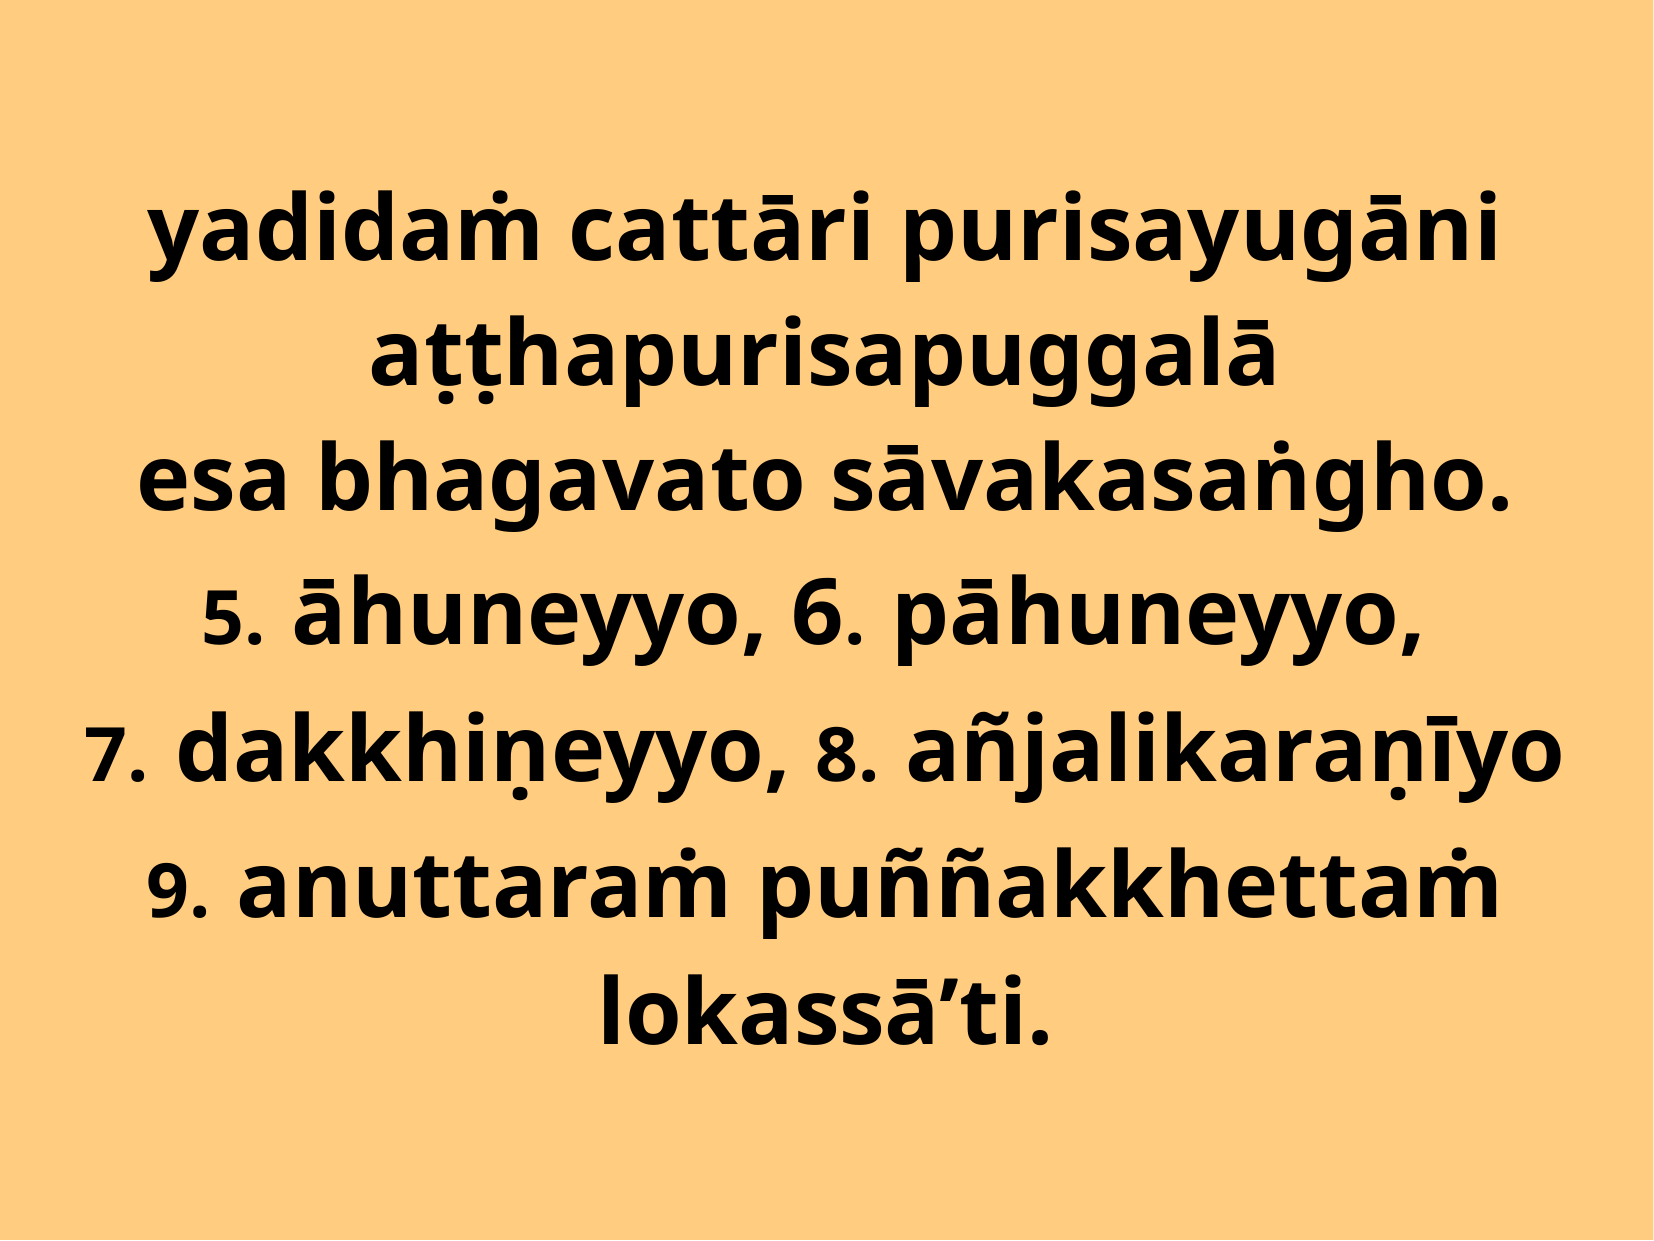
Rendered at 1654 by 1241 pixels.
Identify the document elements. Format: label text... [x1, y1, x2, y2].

subtitle yadidaṁ cattāri purisayugāni aṭṭhapurisapuggalā esa bhagavato sāvakasaṅgho. 5. āhuneyyo, 6. pāhuneyyo, 7. dakkhiṇeyyo, 8. añjalikaraṇīyo 9. anuttaraṁ puññakkhettaṁ lokassā’ti. [4, 72, 1647, 1241]
